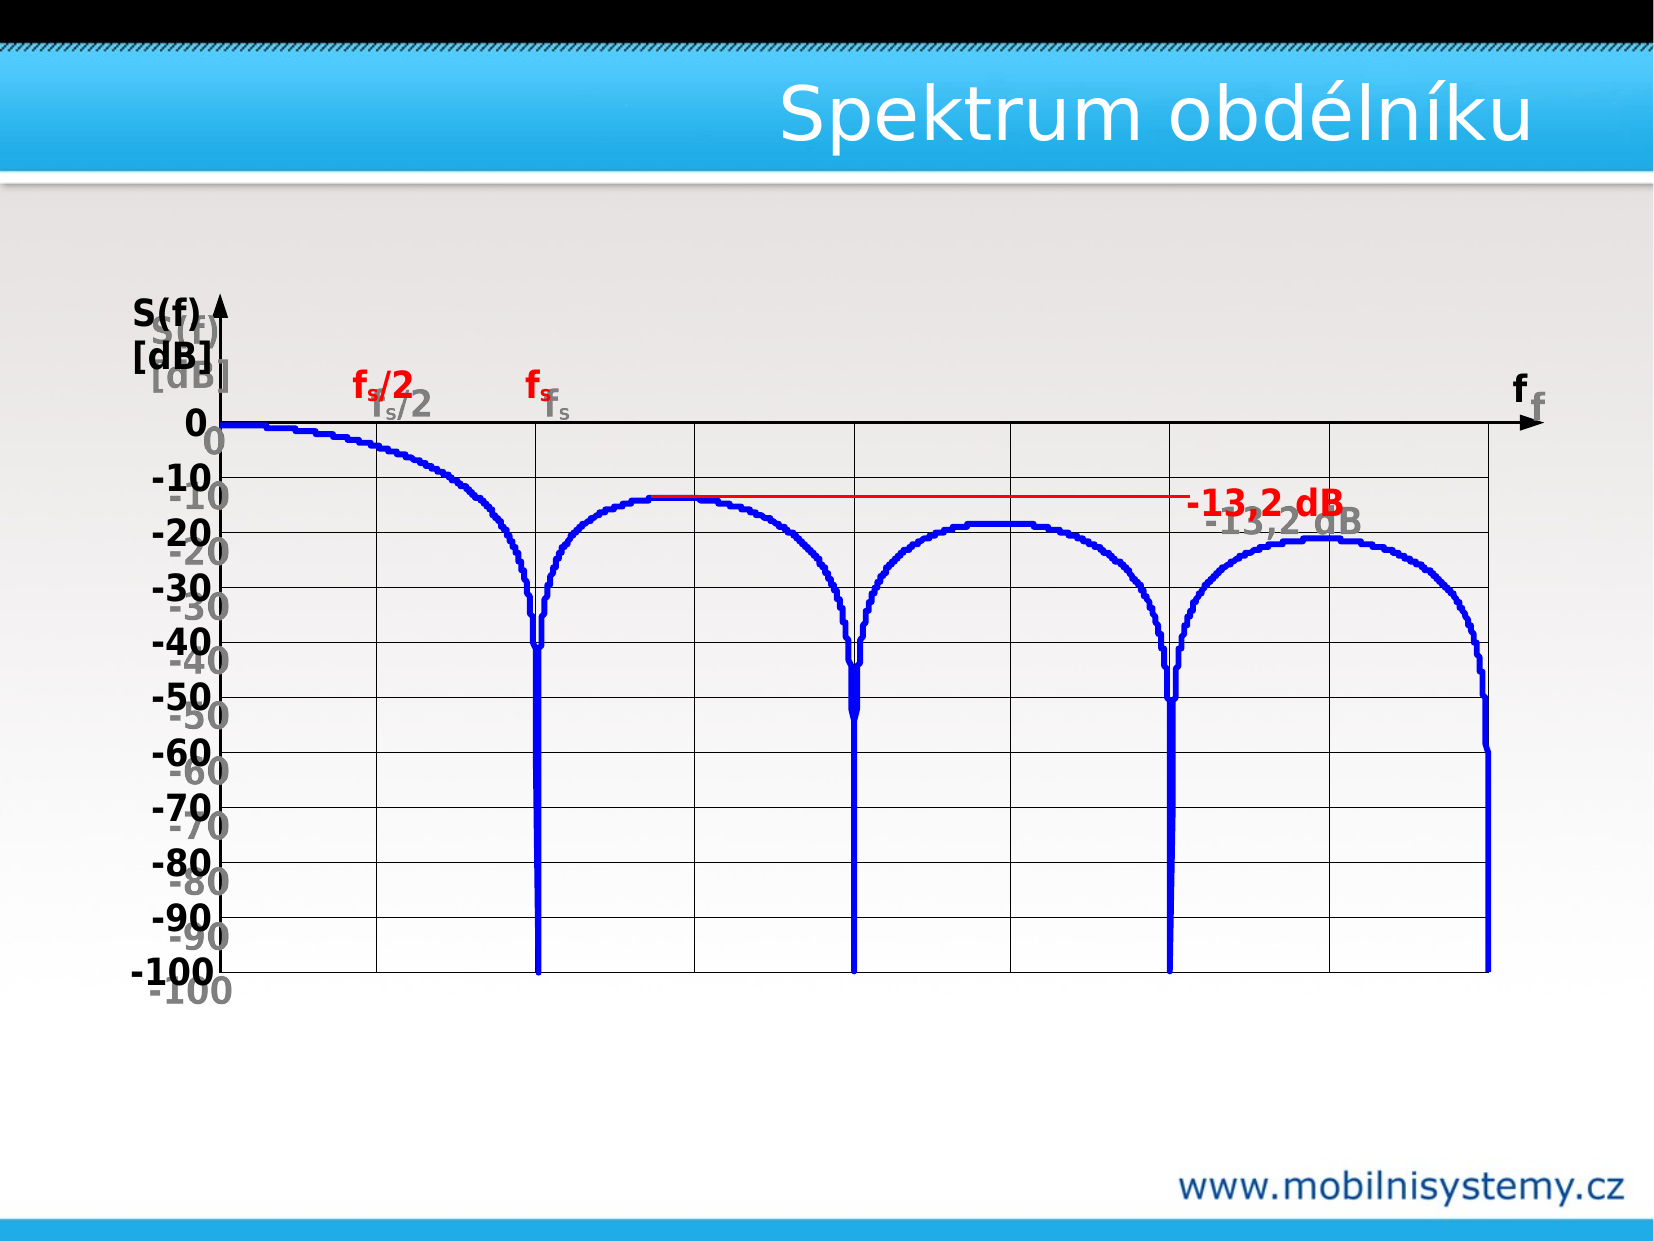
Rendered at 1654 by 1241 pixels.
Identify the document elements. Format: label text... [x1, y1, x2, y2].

text_box [227, 339, 337, 449]
text_box fs/2 [337, 356, 430, 427]
text_box 0 [169, 394, 224, 449]
text_box S(f) [dB] [117, 284, 229, 388]
picture [0, 0, 1654, 1241]
text_box -100 [115, 943, 230, 1002]
text_box -80 [136, 834, 227, 889]
text_box -50 [136, 668, 227, 724]
text_box -90 [136, 889, 227, 943]
text_box -40 [136, 613, 227, 668]
text_box -30 [136, 559, 227, 613]
text_box fs [510, 356, 567, 427]
text_box -13,2 dB [1171, 474, 1361, 533]
title Spektrum obdélníku [123, 11, 1536, 219]
text_box -10 [136, 449, 227, 504]
text_box f [1497, 359, 1543, 419]
text_box -20 [136, 504, 227, 559]
text_box -60 [136, 724, 227, 778]
text_box -70 [136, 778, 227, 834]
